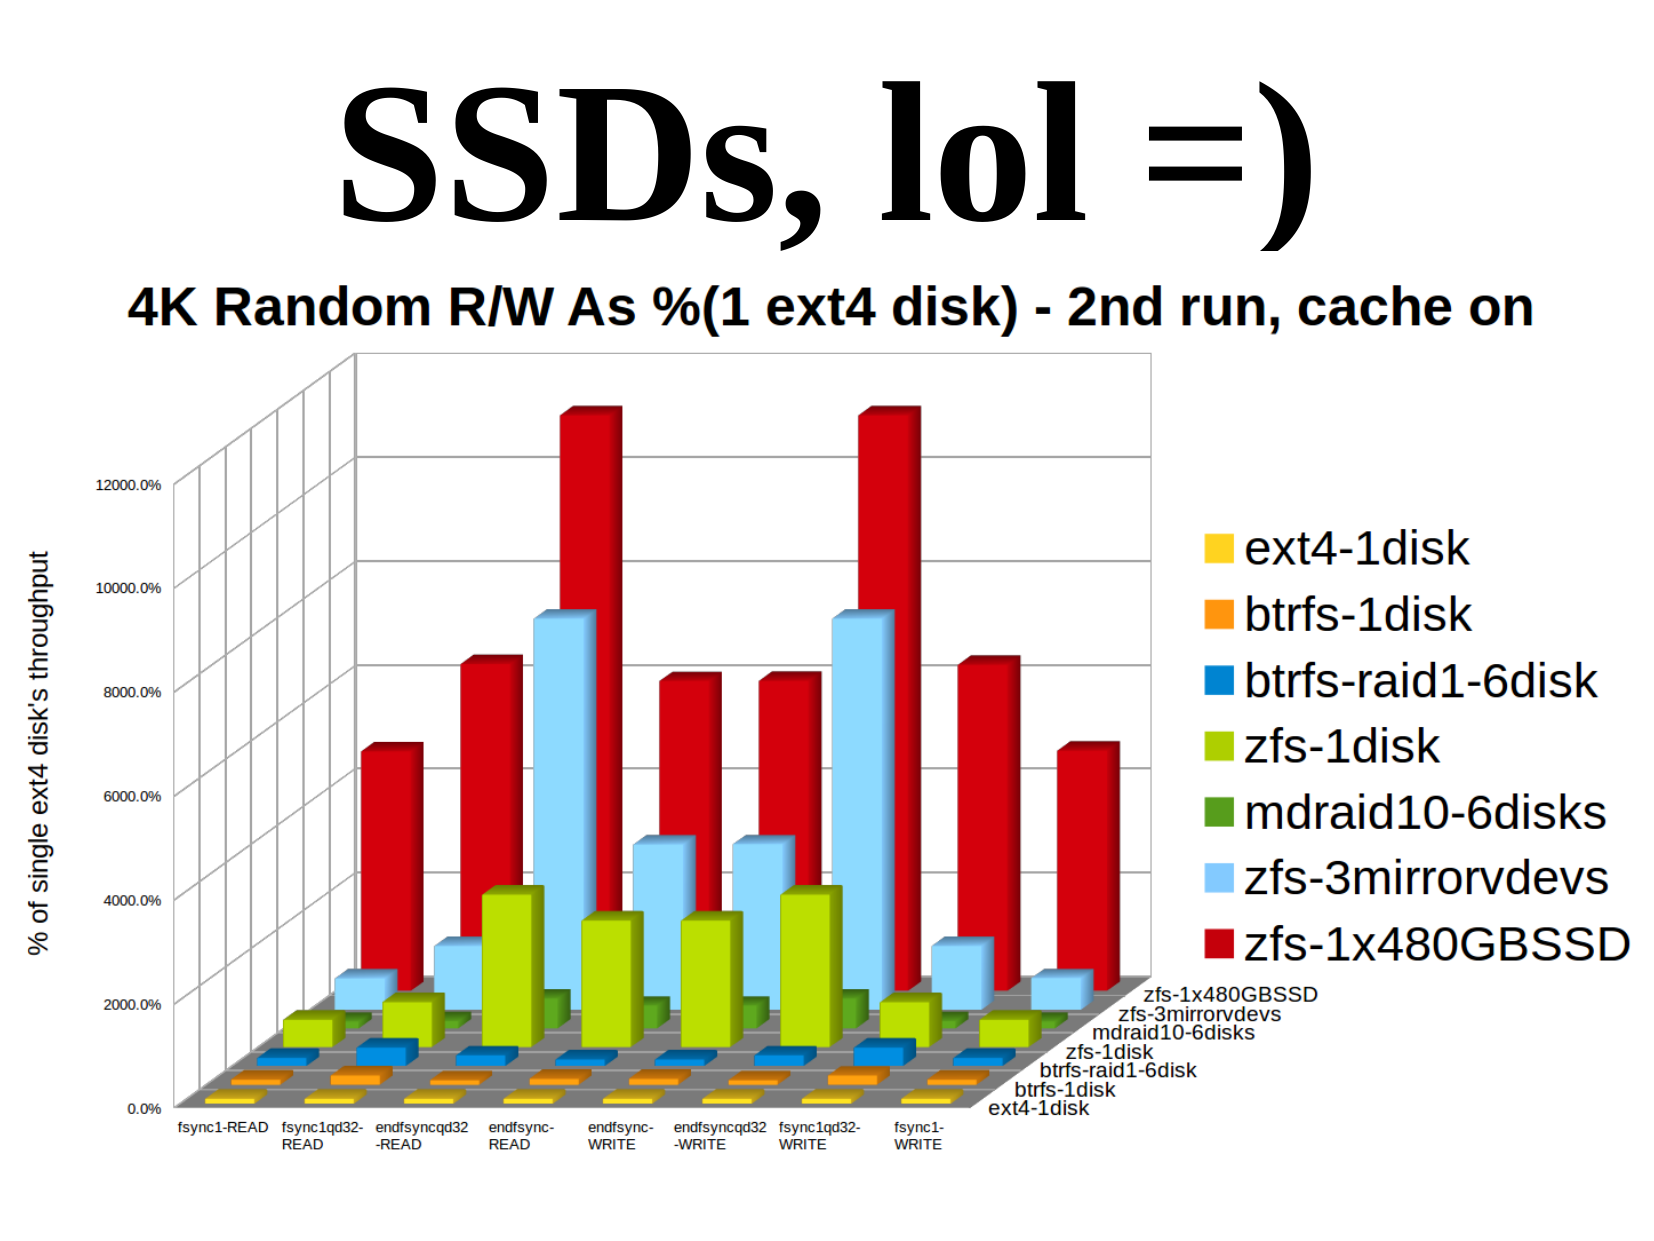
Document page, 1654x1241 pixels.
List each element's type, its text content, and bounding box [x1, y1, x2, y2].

picture [3, 251, 1654, 1241]
title SSDs, lol =) [0, 42, 1654, 264]
